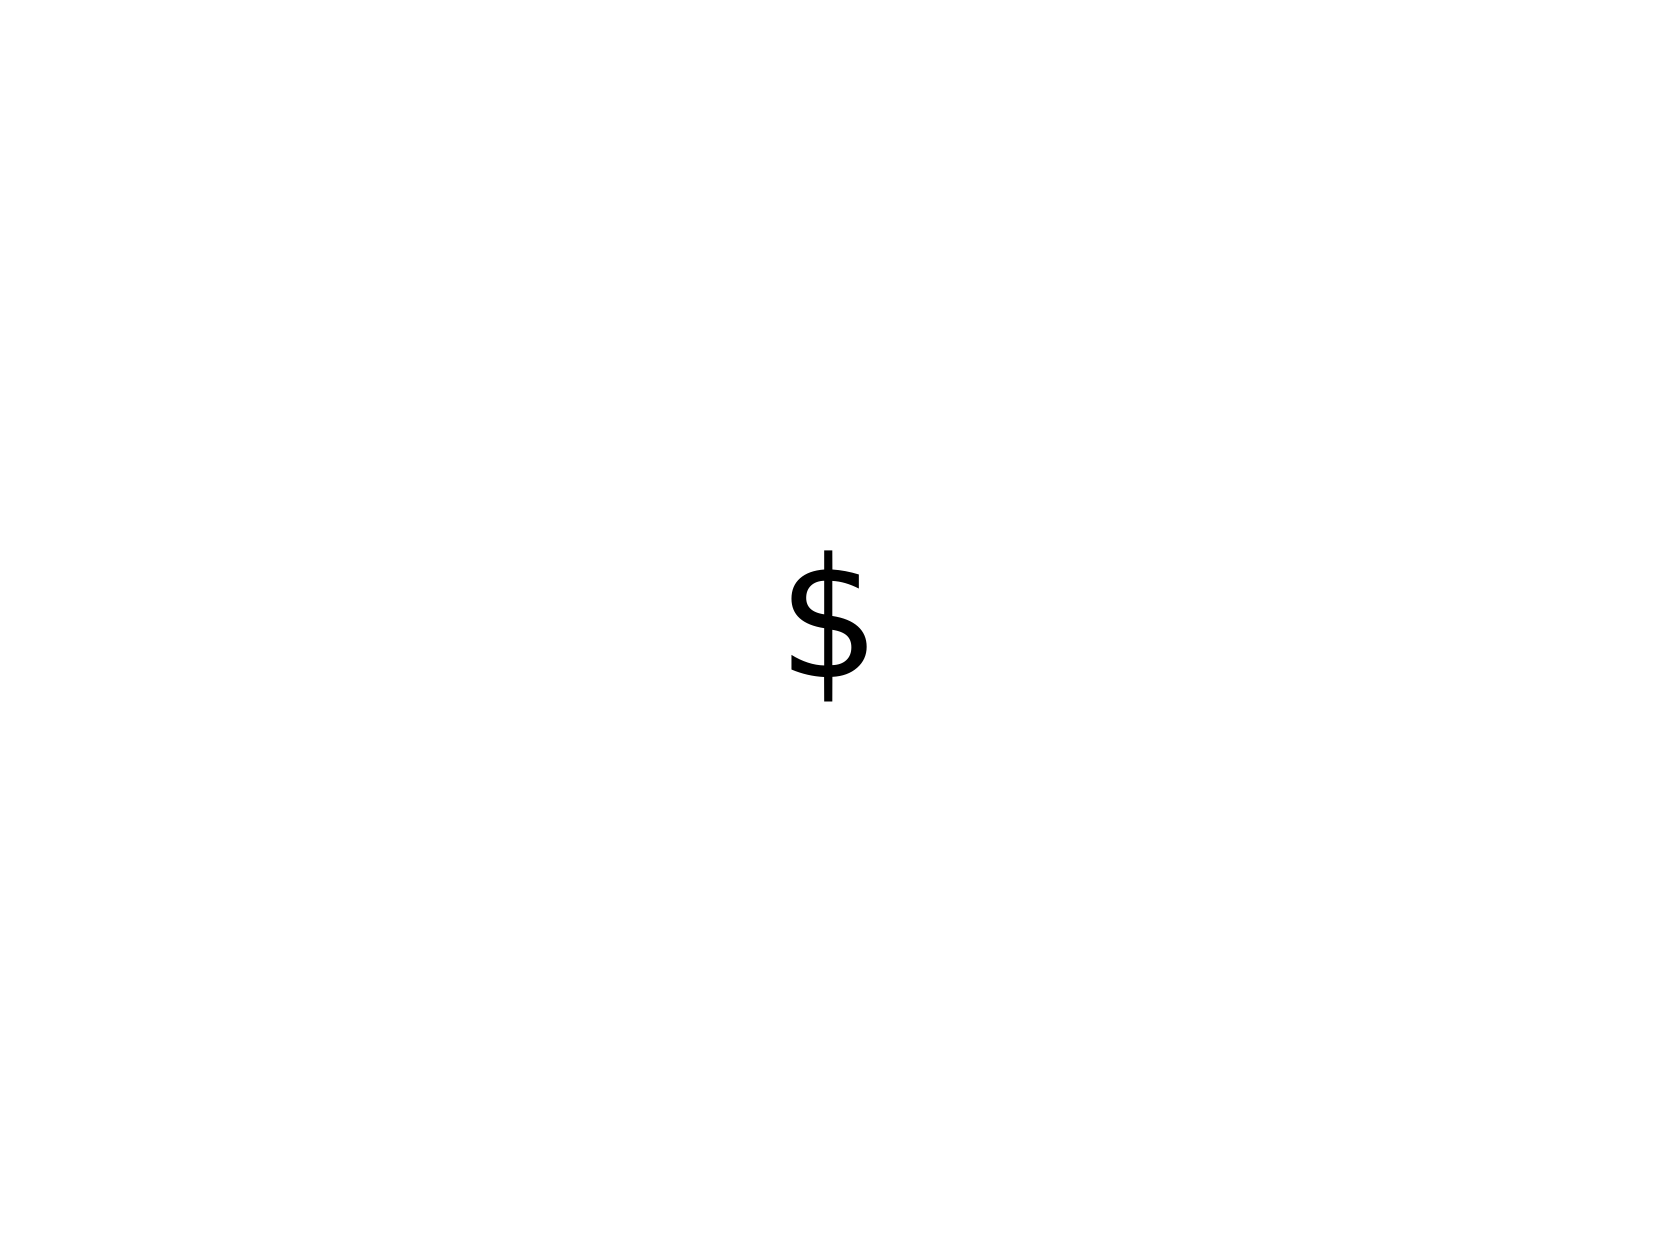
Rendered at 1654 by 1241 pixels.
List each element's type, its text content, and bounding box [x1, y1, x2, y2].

title $ [82, 523, 1571, 718]
